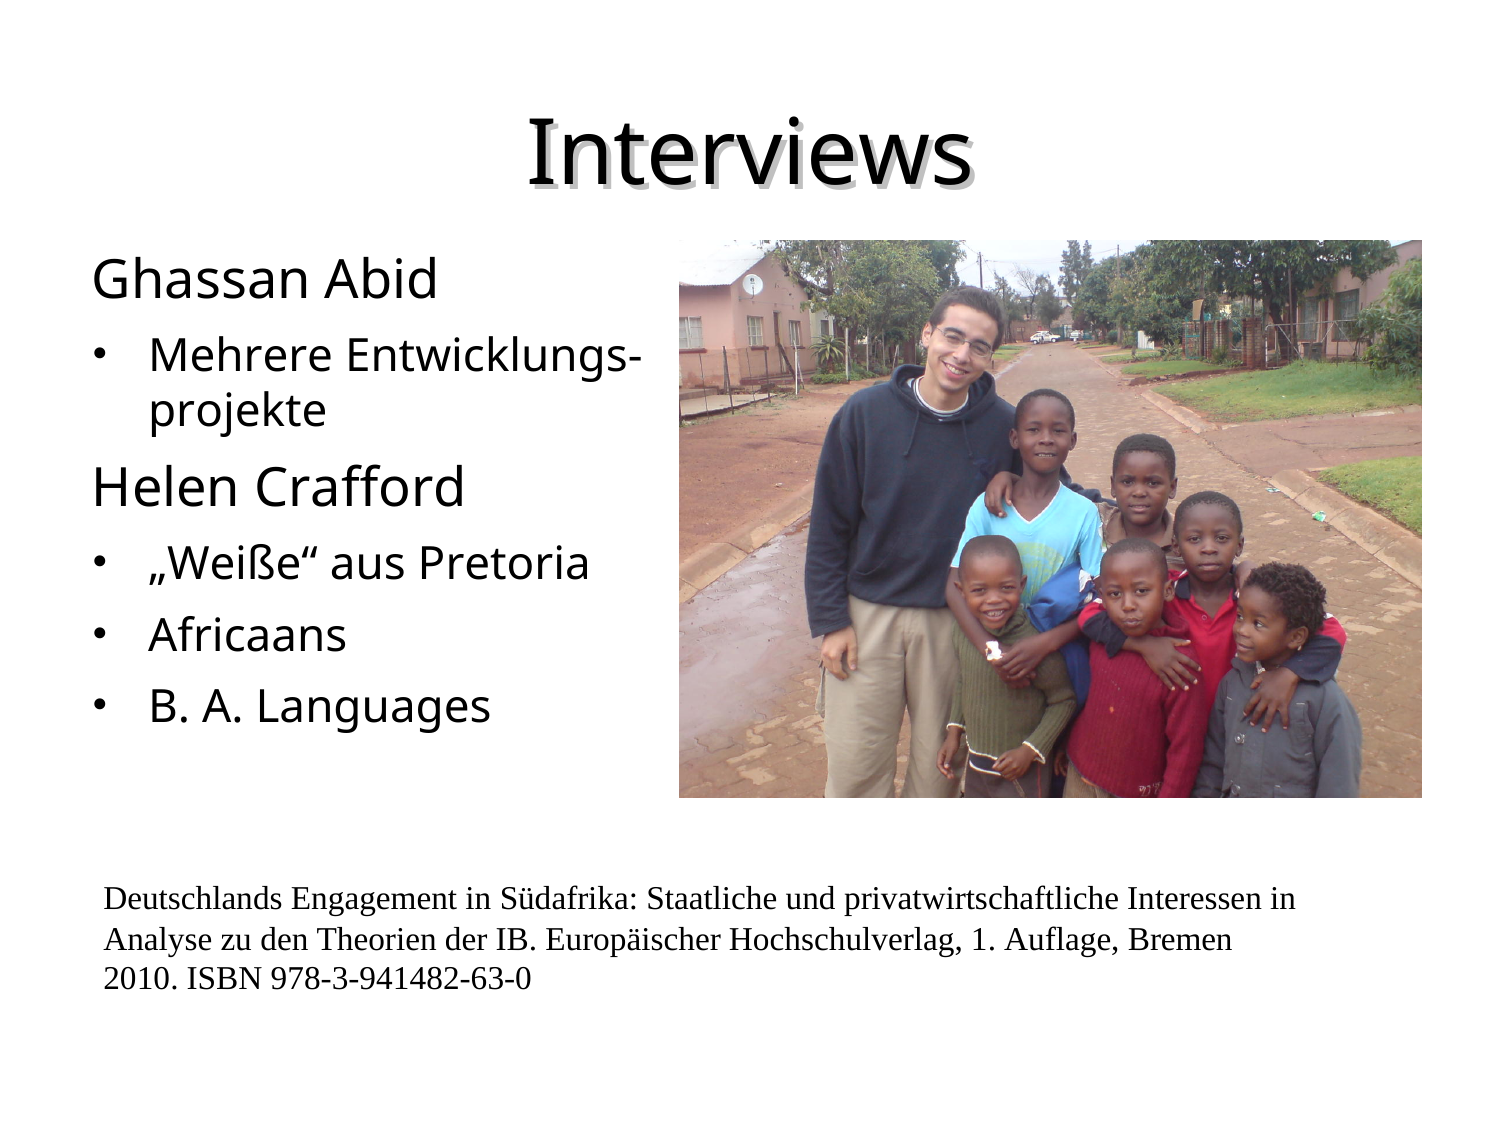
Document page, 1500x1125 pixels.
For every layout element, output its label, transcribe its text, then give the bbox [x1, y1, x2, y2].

list Ghassan Abid Mehrere Entwicklungs- projekte Helen Crafford „Weiße“ aus Pretoria Africaans B. A. Languages [77, 236, 691, 740]
picture [679, 240, 1422, 798]
text_box Deutschlands Engagement in Südafrika: Staatliche und privatwirtschaftliche Interessen in Analyse zu den Theorien der IB. Europäischer Hochschulverlag, 1. Auflage, Bremen 2010. ISBN 978-3-941482-63-0 [88, 869, 1329, 1004]
title Interviews [112, 29, 1388, 240]
